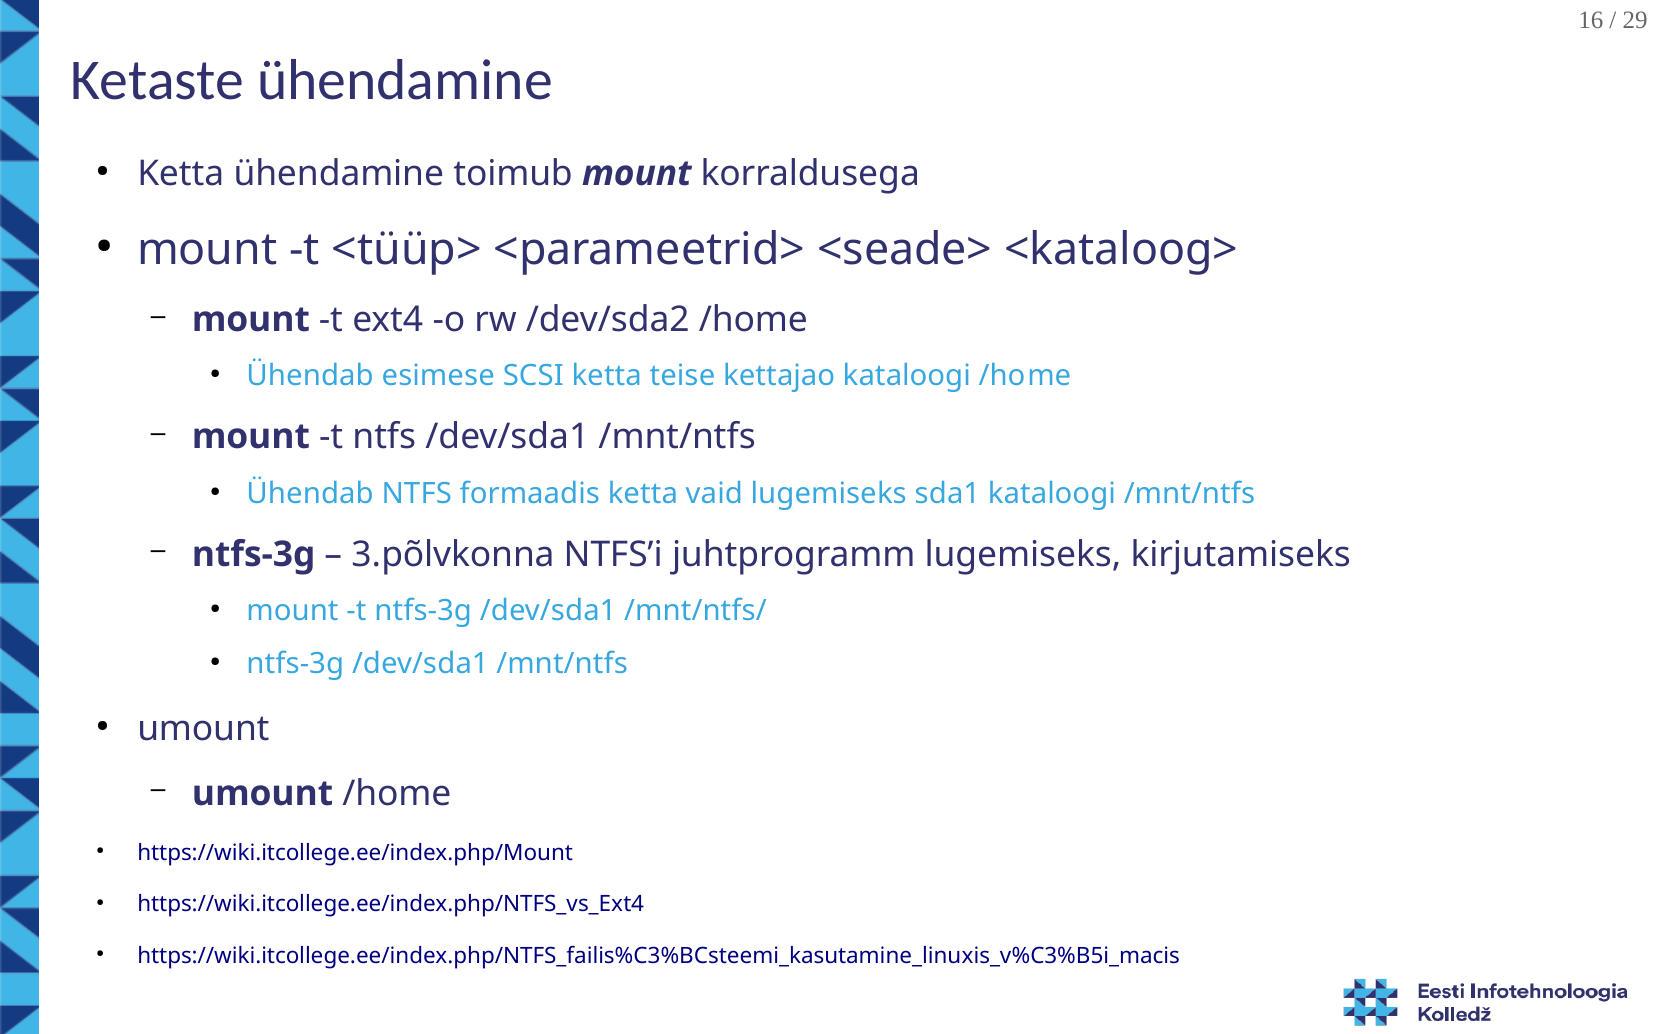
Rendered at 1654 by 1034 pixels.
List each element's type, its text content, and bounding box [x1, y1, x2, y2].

title Ketaste ühendamine [70, 41, 1630, 130]
list Ketta ühendamine toimub mount korraldusega mount -t <tüüp> <parameetrid> <seade> <kataloog> mount -t ext4 -o rw /dev/sda2 /home Ühendab esimese SCSI ketta teise kettajao kataloogi /home mount -t ntfs /dev/sda1 /mnt/ntfs Ühendab NTFS formaadis ketta vaid lugemiseks sda1 kataloogi /mnt/ntfs ntfs-3g – 3.põlvkonna NTFS’i juhtprogramm lugemiseks, kirjutamiseks mount -t ntfs-3g /dev/sda1 /mnt/ntfs/ ntfs-3g /dev/sda1 /mnt/ntfs umount umount /home https://wiki.itcollege.ee/index.php/Mount https://wiki.itcollege.ee/index.php/NTFS_vs_Ext4 https://wiki.itcollege.ee/index.php/NTFS_failis%C3%BCsteemi_kasutamine_linuxis_v%C3%B5i_macis [82, 147, 1625, 975]
